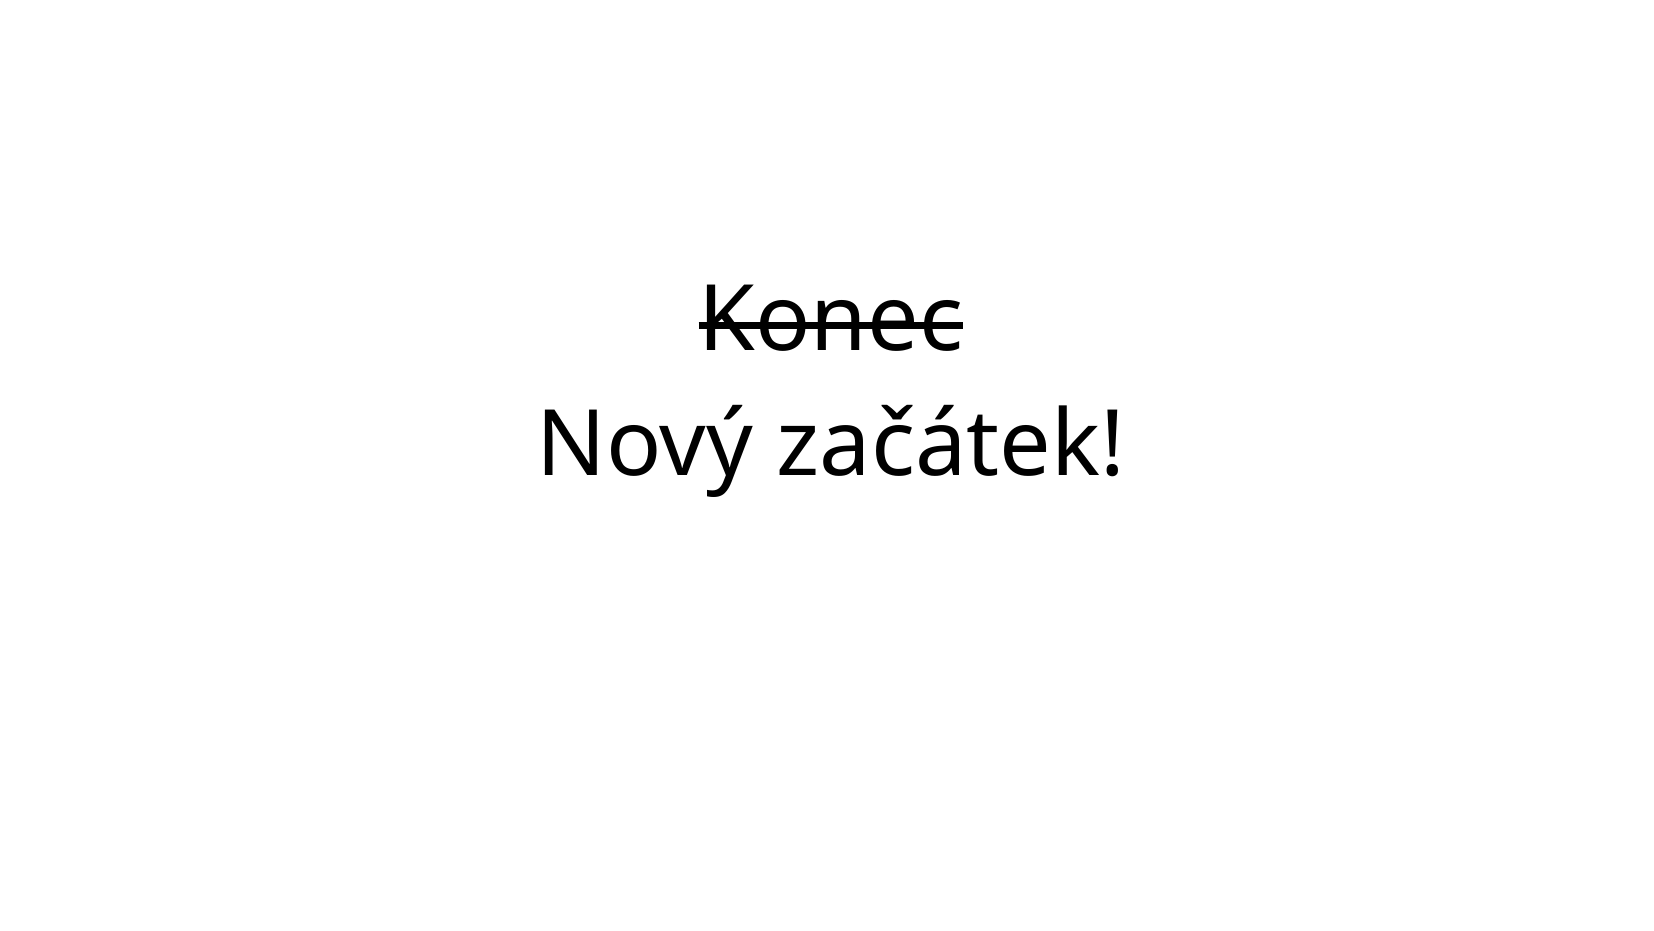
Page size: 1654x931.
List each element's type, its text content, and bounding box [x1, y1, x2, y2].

title Konec Nový začátek! [86, 252, 1576, 503]
